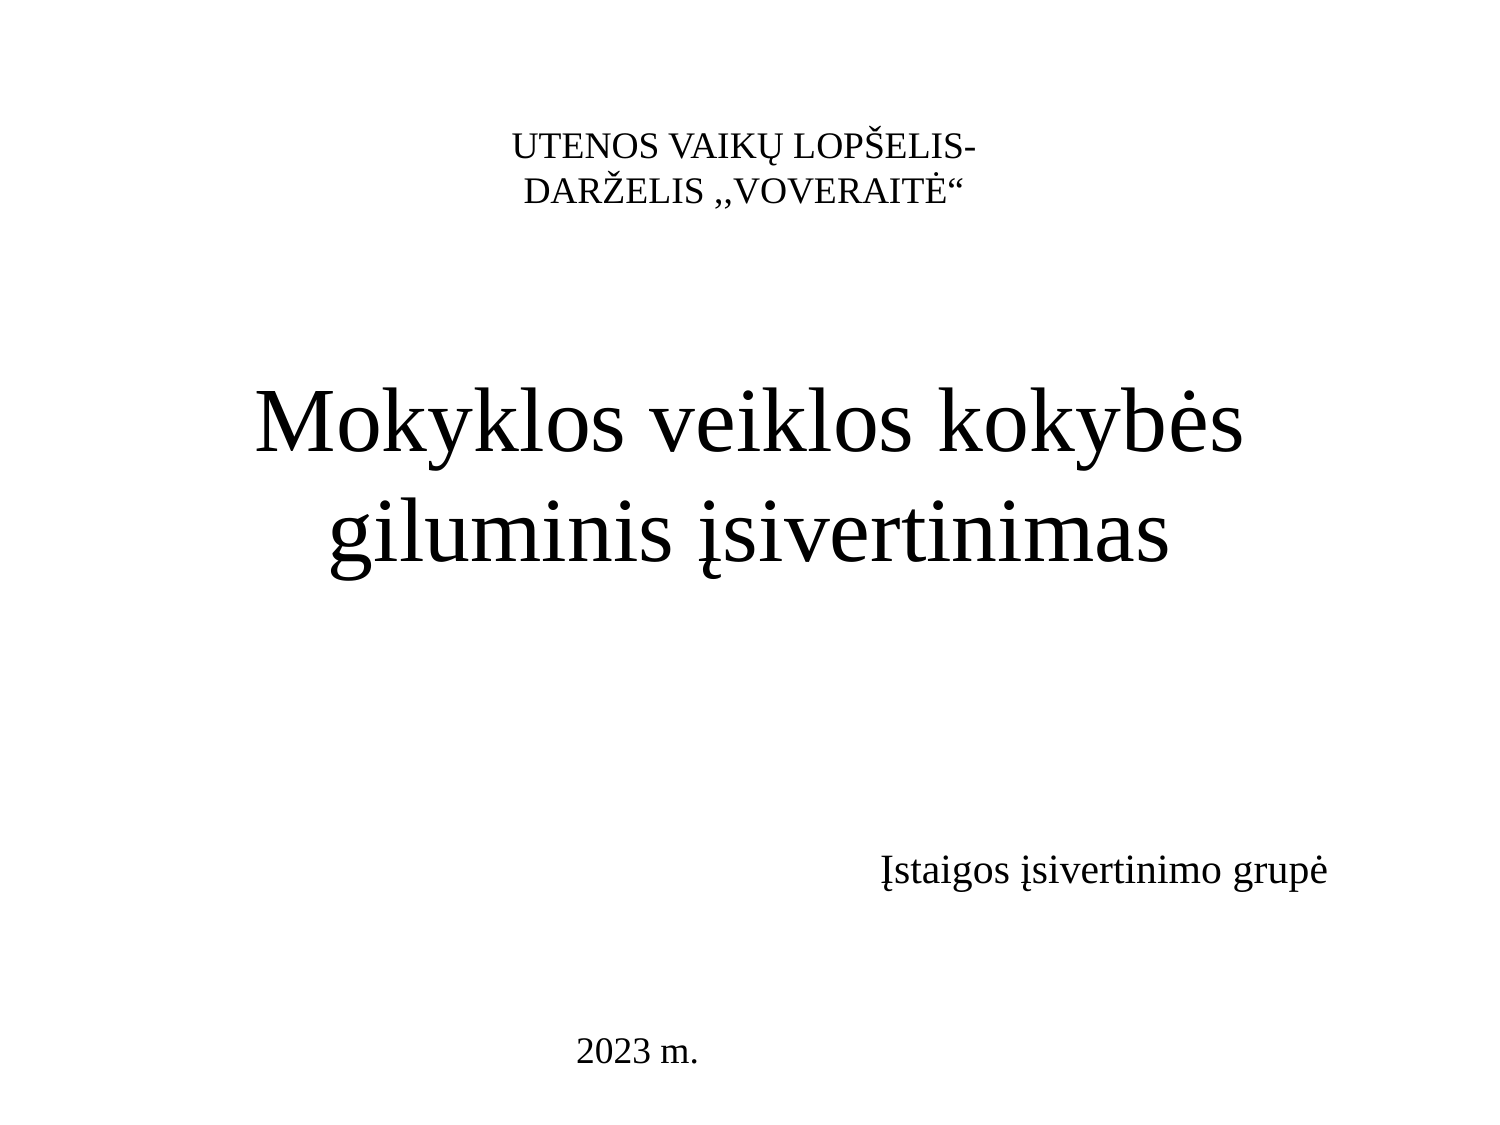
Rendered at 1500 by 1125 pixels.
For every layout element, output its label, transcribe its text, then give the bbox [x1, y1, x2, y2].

text_box UTENOS VAIKŲ LOPŠELIS-DARŽELIS ,,VOVERAITĖ“ [289, 113, 1199, 220]
text_box 2023 m. [561, 1018, 1010, 1079]
subtitle Įstaigos įsivertinimo grupė [832, 834, 1377, 925]
title Mokyklos veiklos kokybės giluminis įsivertinimas [112, 349, 1388, 591]
